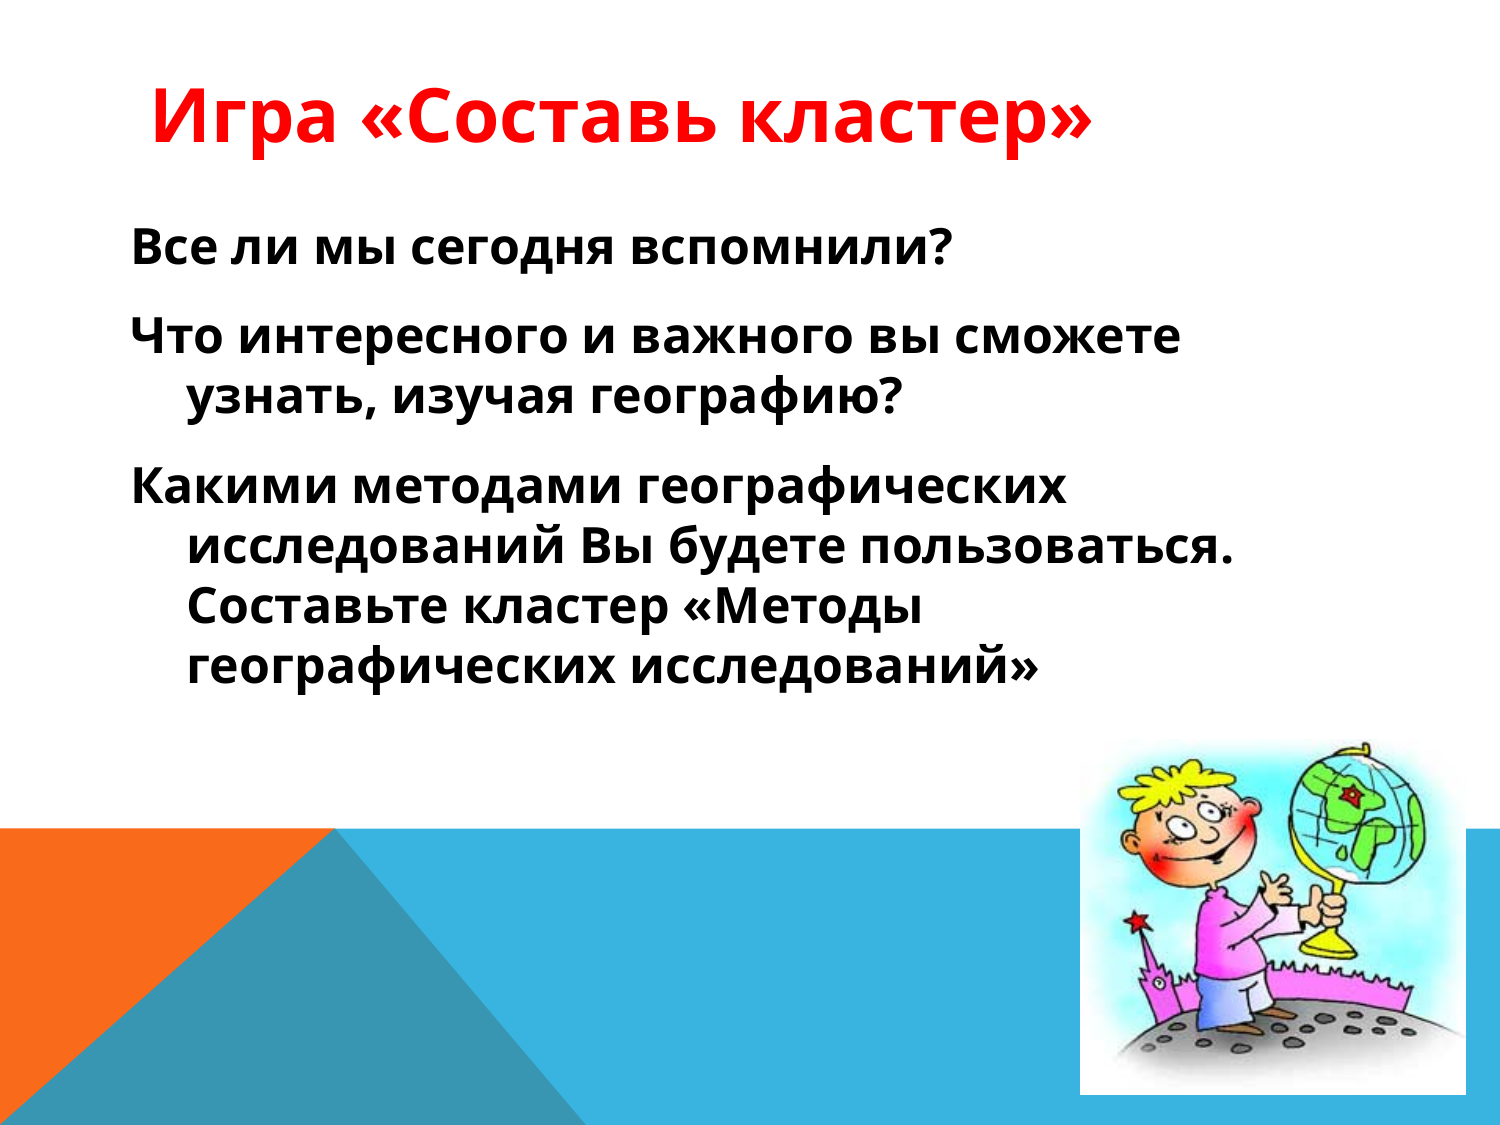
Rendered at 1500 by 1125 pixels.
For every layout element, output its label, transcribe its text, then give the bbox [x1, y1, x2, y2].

list Все ли мы сегодня вспомнили? Что интересного и важного вы сможете узнать, изучая географию? Какими методами географических исследований Вы будете пользоваться. Составьте кластер «Методы географических исследований» [59, 206, 1293, 814]
picture [1080, 739, 1466, 1095]
title Игра «Составь кластер» [135, 60, 1369, 150]
